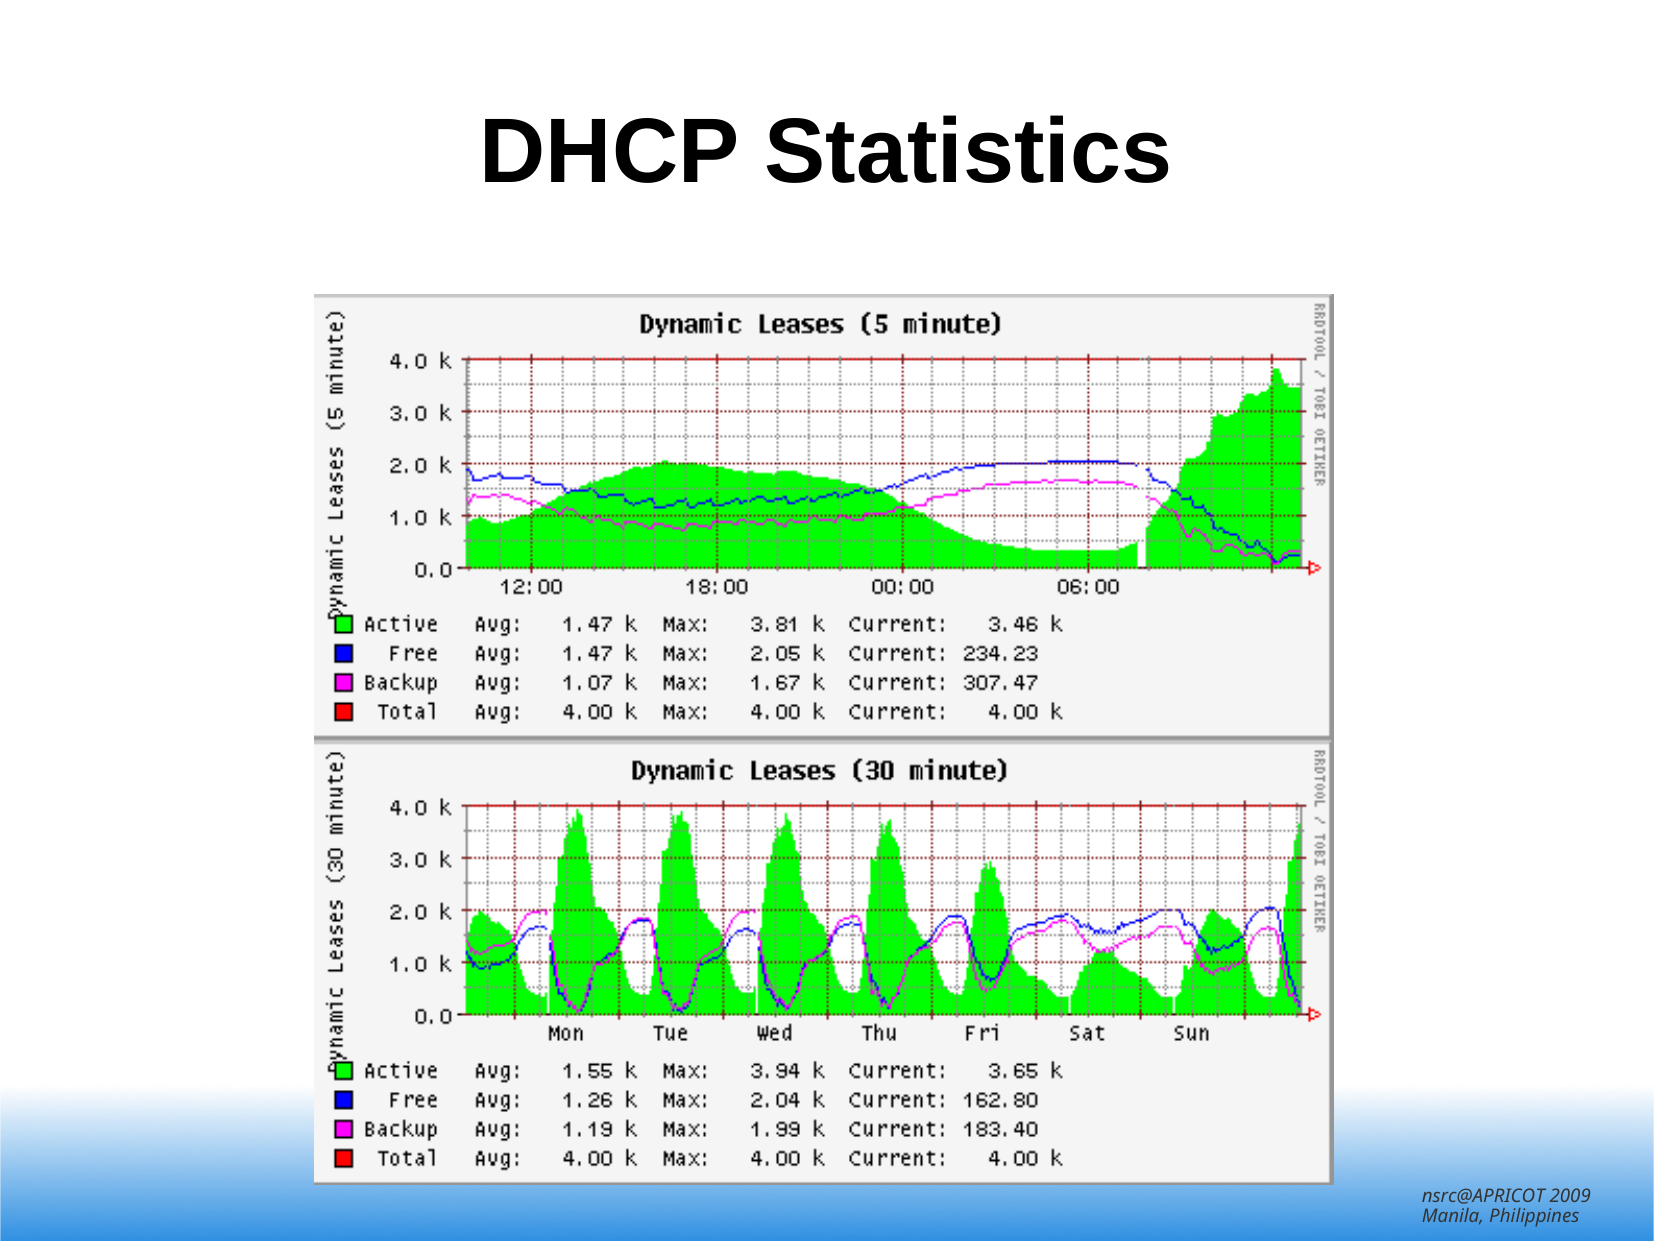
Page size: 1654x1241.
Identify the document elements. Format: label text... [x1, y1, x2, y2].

title DHCP Statistics [82, 49, 1571, 257]
picture [0, 294, 1654, 1241]
